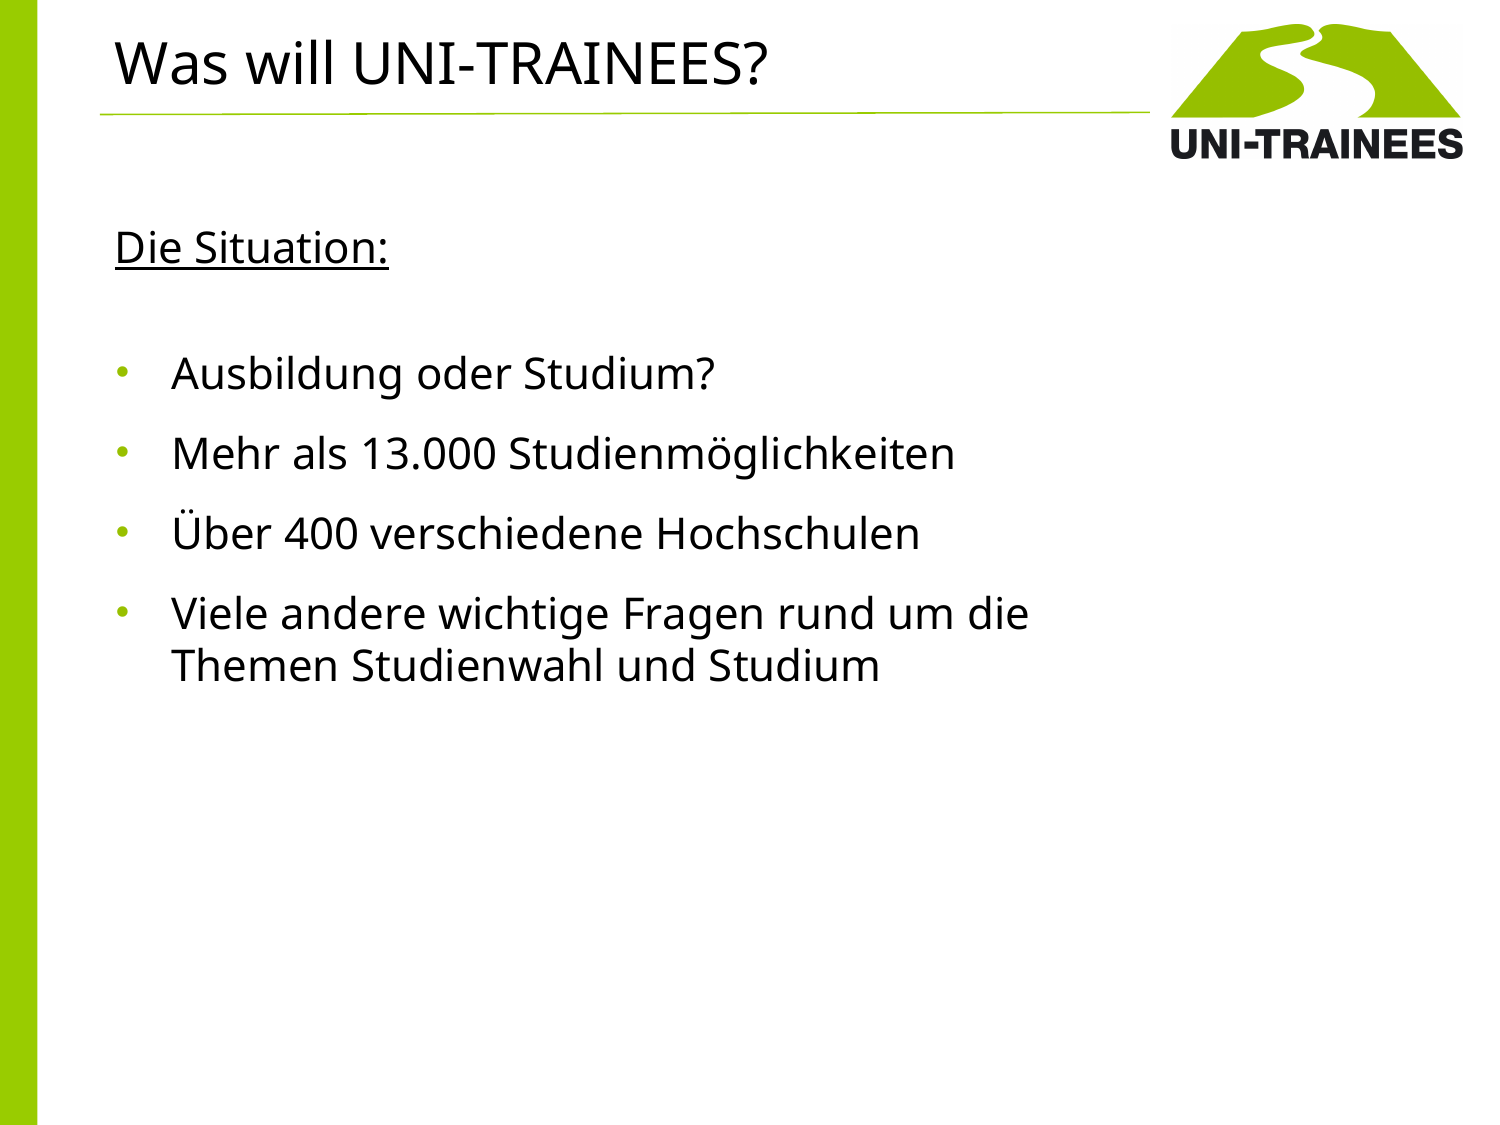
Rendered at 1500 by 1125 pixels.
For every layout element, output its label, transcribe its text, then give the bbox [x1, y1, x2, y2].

title Die Situation: [100, 190, 1152, 303]
list Ausbildung oder Studium? Mehr als 13.000 Studienmöglichkeiten Über 400 verschiedene Hochschulen Viele andere wichtige Fragen rund um die Themen Studienwahl und Studium [100, 338, 1436, 882]
picture [1171, 24, 1463, 159]
title Was will UNI-TRAINEES? [100, 10, 1152, 113]
